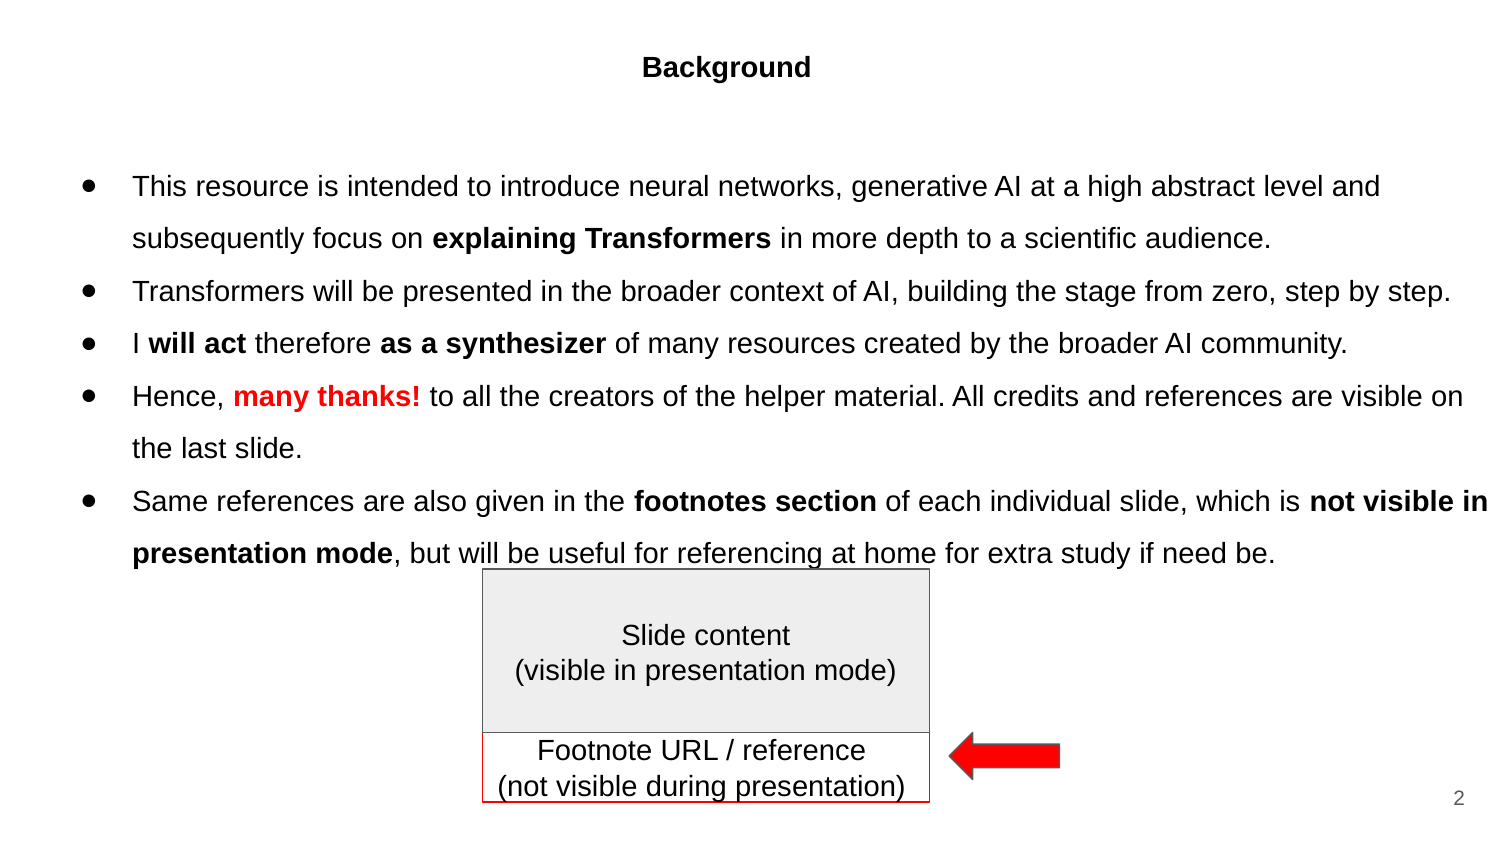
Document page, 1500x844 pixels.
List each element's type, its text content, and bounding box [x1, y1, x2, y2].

text_box Slide content (visible in presentation mode) [482, 568, 930, 733]
slide_number <number> [1389, 764, 1480, 830]
text_box This resource is intended to introduce neural networks, generative AI at a high abstract level and subsequently focus on explaining Transformers in more depth to a scientific audience. Transformers will be presented in the broader context of AI, building the stage from zero, step by step. I will act therefore as a synthesizer of many resources created by the broader AI community. Hence, many thanks! to all the creators of the helper material. All credits and references are visible on the last slide. Same references are also given in the footnotes section of each individual slide, which is not visible in presentation mode, but will be useful for referencing at home for extra study if need be. [42, 134, 1500, 507]
text_box Background [626, 33, 846, 103]
text_box Footnote URL / reference [522, 733, 916, 749]
text_box [949, 732, 1060, 780]
text_box (not visible during presentation) [482, 733, 930, 802]
